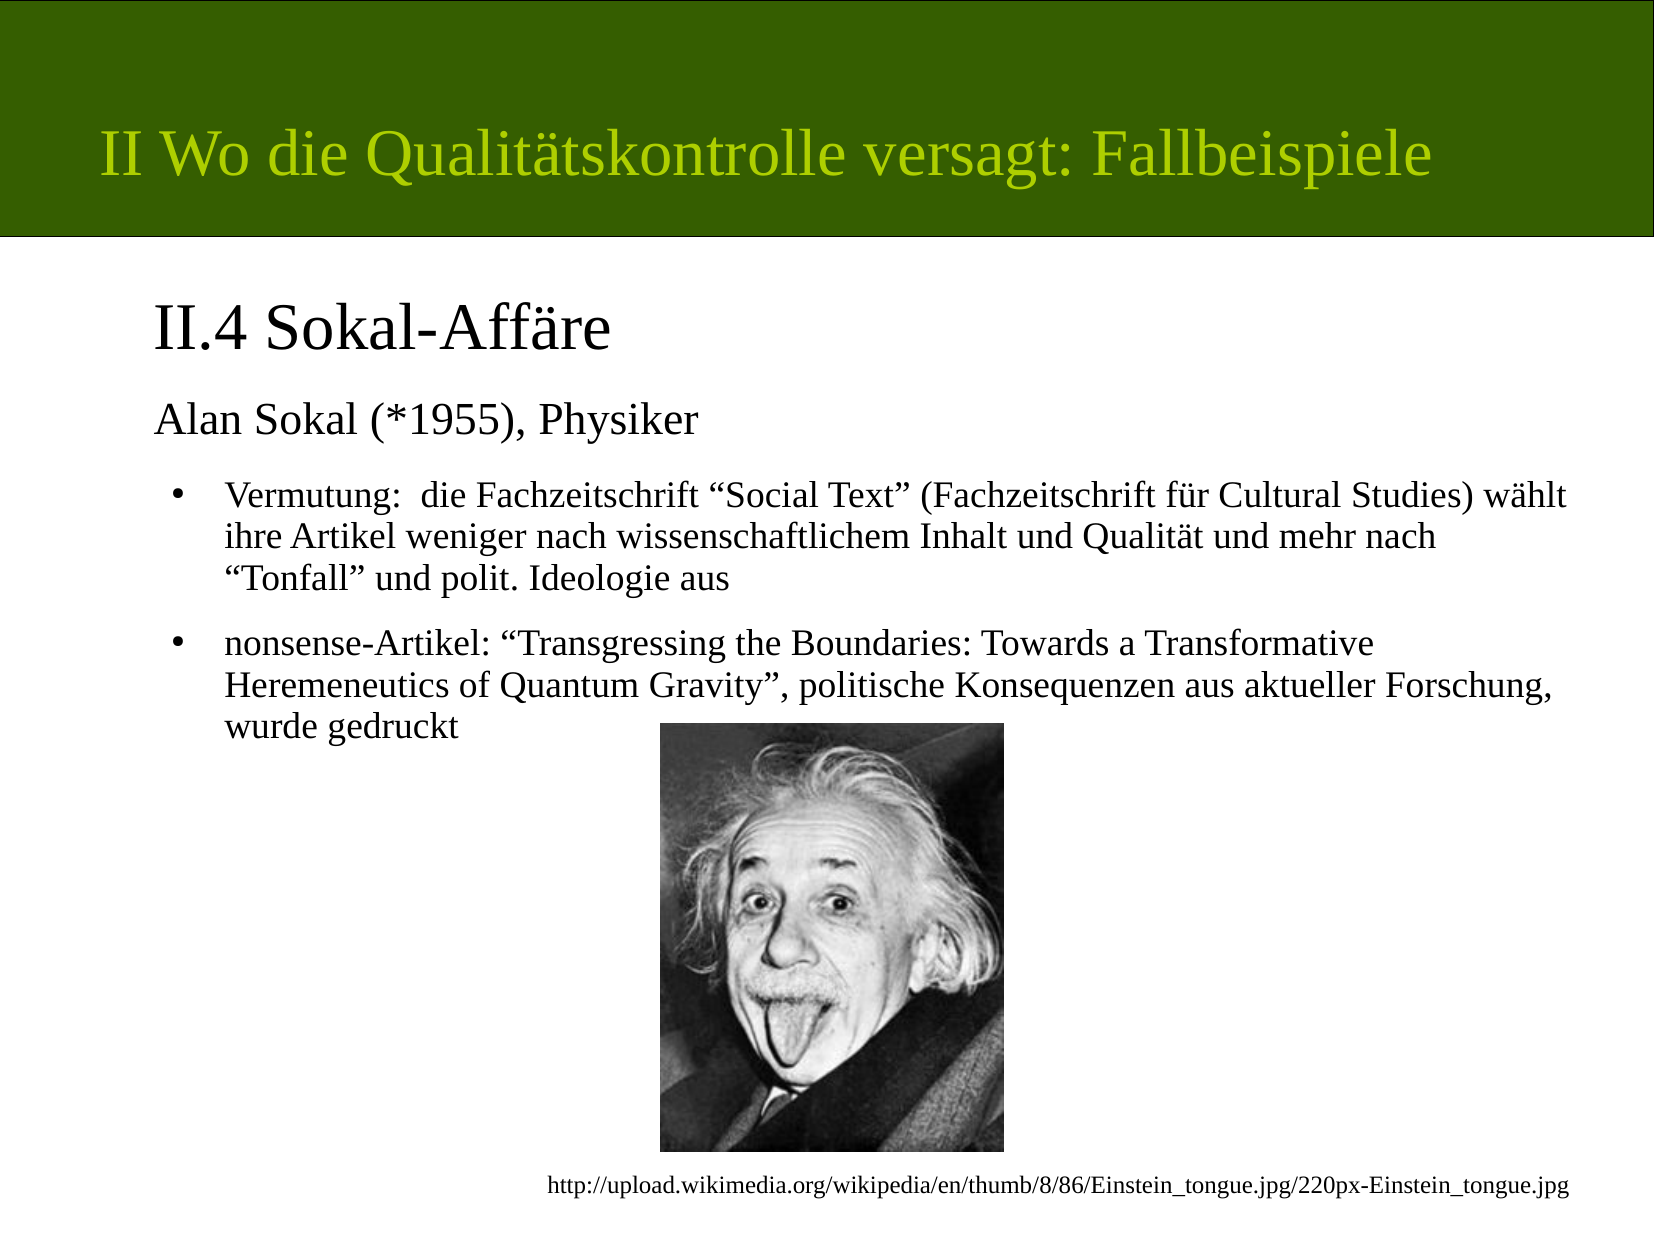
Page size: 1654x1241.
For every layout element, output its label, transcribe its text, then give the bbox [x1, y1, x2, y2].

picture [660, 723, 1004, 1152]
text_box [0, 0, 1654, 237]
list II.4 Sokal-Affäre Alan Sokal (*1955), Physiker Vermutung: die Fachzeitschrift “Social Text” (Fachzeitschrift für Cultural Studies) wählt ihre Artikel weniger nach wissenschaftlichem Inhalt und Qualität und mehr nach “Tonfall” und polit. Ideologie aus nonsense-Artikel: “Transgressing the Boundaries: Towards a Transformative Heremeneutics of Quantum Gravity”, politische Konsequenzen aus aktueller Forschung, wurde gedruckt http://upload.wikimedia.org/wikipedia/en/thumb/8/86/Einstein_tongue.jpg/220px-Einstein_tongue.jpg [82, 290, 1571, 1212]
title II Wo die Qualitätskontrolle versagt: Fallbeispiele [82, 56, 1571, 250]
